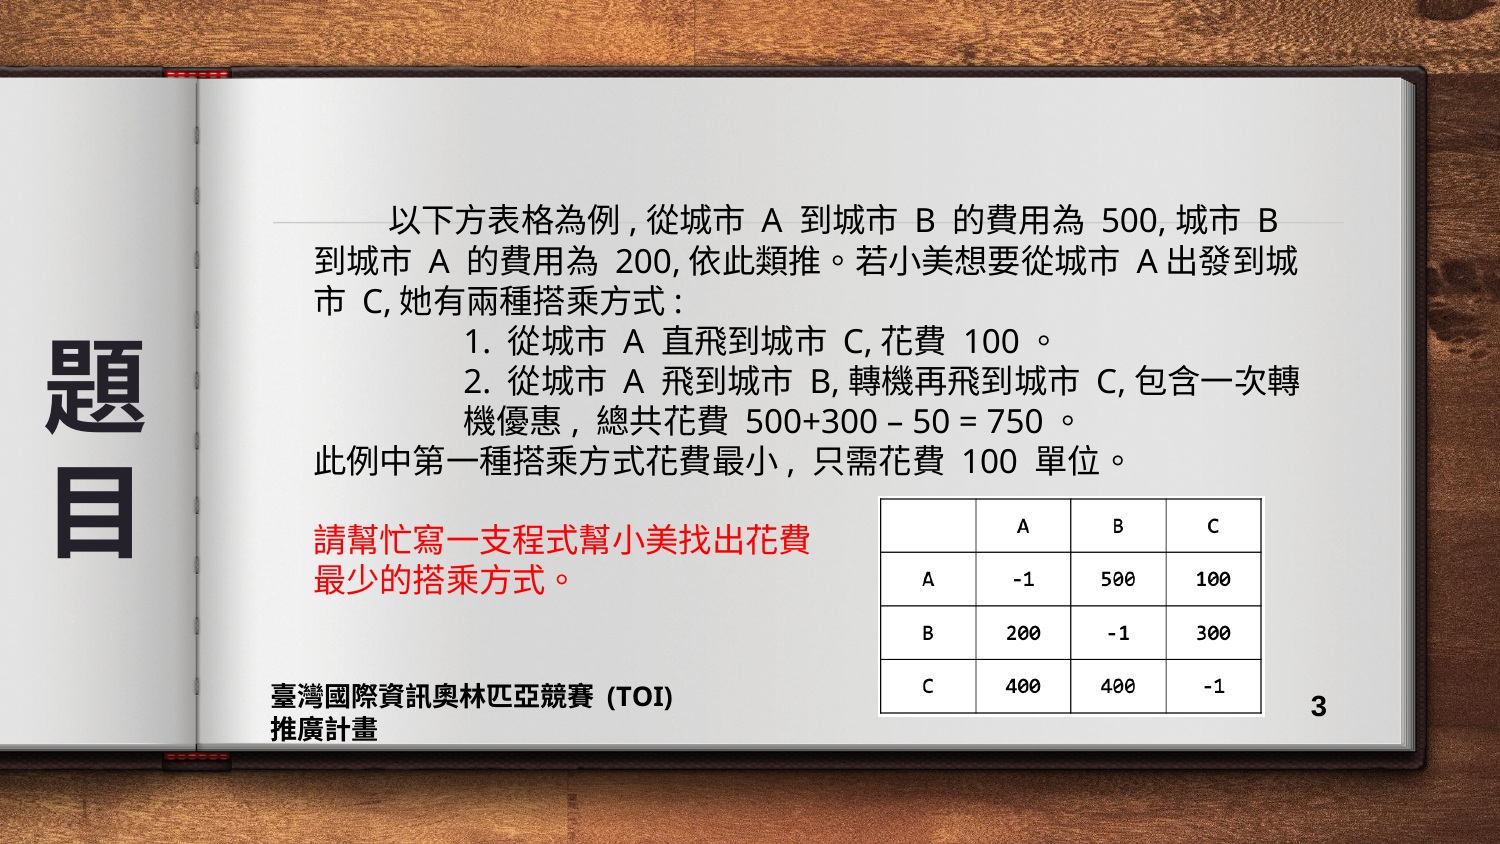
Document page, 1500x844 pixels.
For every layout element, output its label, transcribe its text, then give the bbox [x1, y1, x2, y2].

text_box 以下方表格為例,從城市 A 到城市 B 的費用為 500,城市 B 到城市 A 的費用為 200,依此類推。若小美想要從城市 A出發到城市 C,她有兩種搭乘方式: 1. 從城市 A 直飛到城市 C,花費 100。 2. 從城市 A 飛到城市 B,轉機再飛到城市 C,包含一次轉機優惠, 總共花費 500+300 – 50 = 750。 此例中第一種搭乘方式花費最小, 只需花費 100 單位。 請幫忙寫一支程式幫小美找出花費 最少的搭乘方式。 [298, 188, 1332, 627]
picture [878, 497, 1265, 717]
text_box 題 目 [28, 306, 210, 552]
text_box [1295, 672, 1386, 737]
